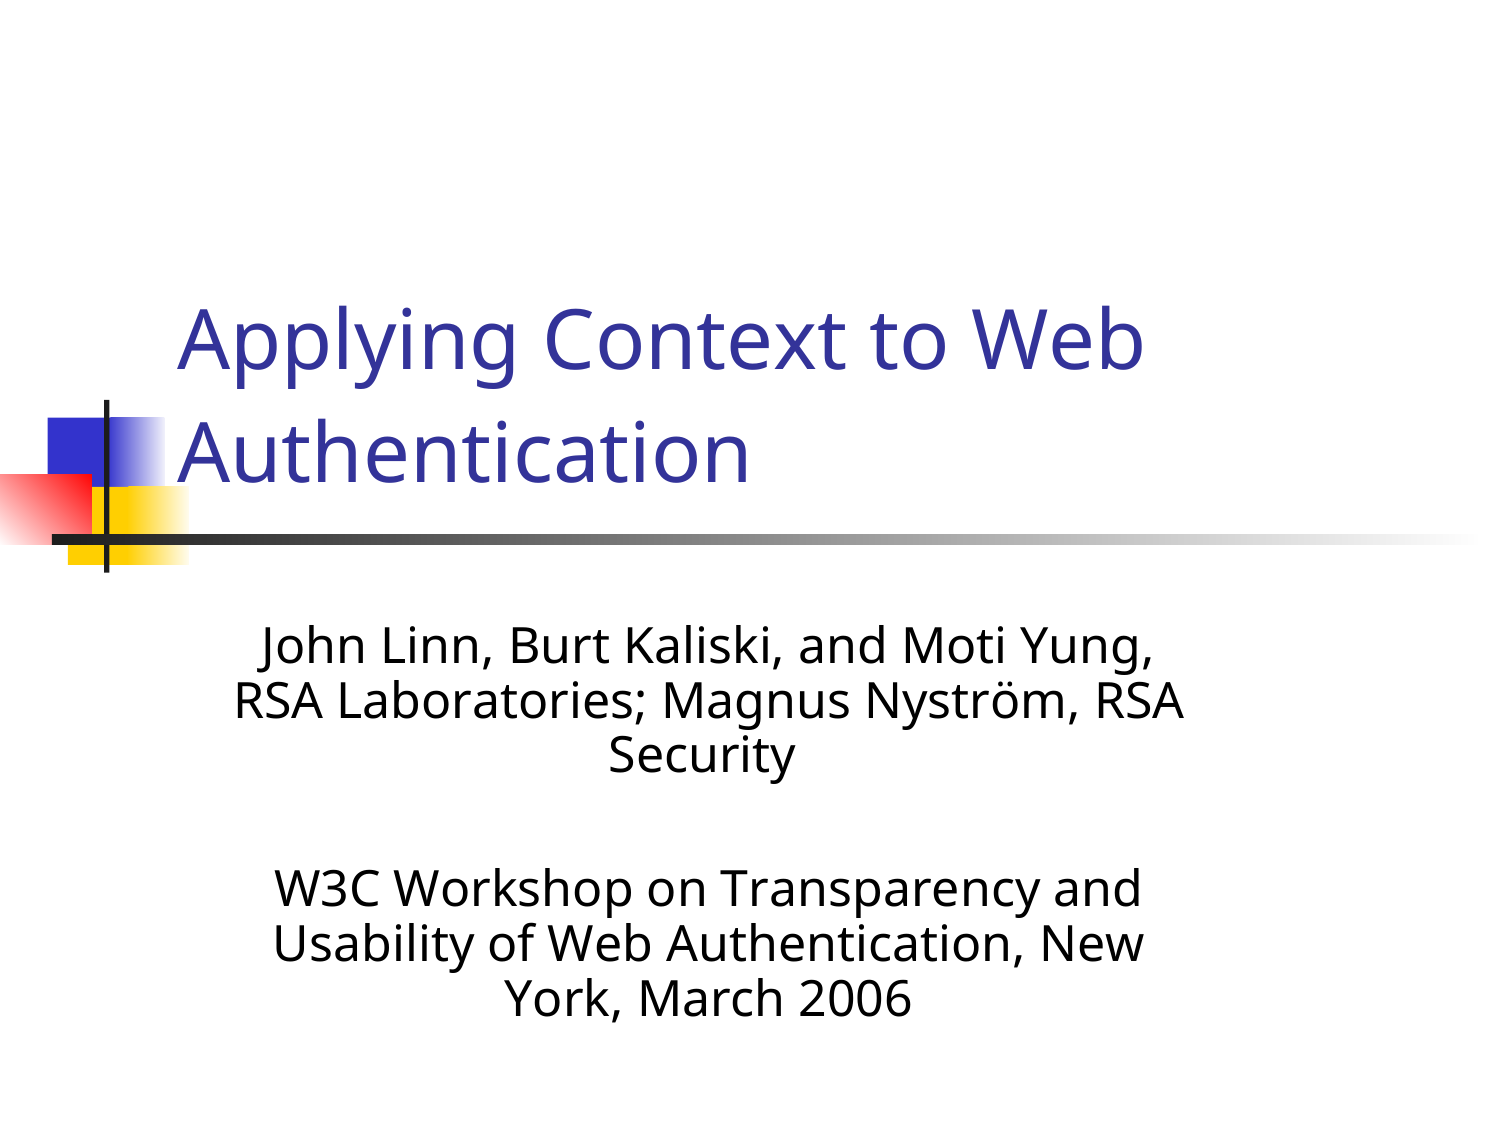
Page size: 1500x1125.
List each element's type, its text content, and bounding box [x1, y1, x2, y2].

title Applying Context to Web Authentication [162, 274, 1438, 515]
subtitle John Linn, Burt Kaliski, and Moti Yung, RSA Laboratories; Magnus Nyström, RSA Security W3C Workshop on Transparency and Usability of Web Authentication, New York, March 2006 [199, 612, 1218, 1049]
